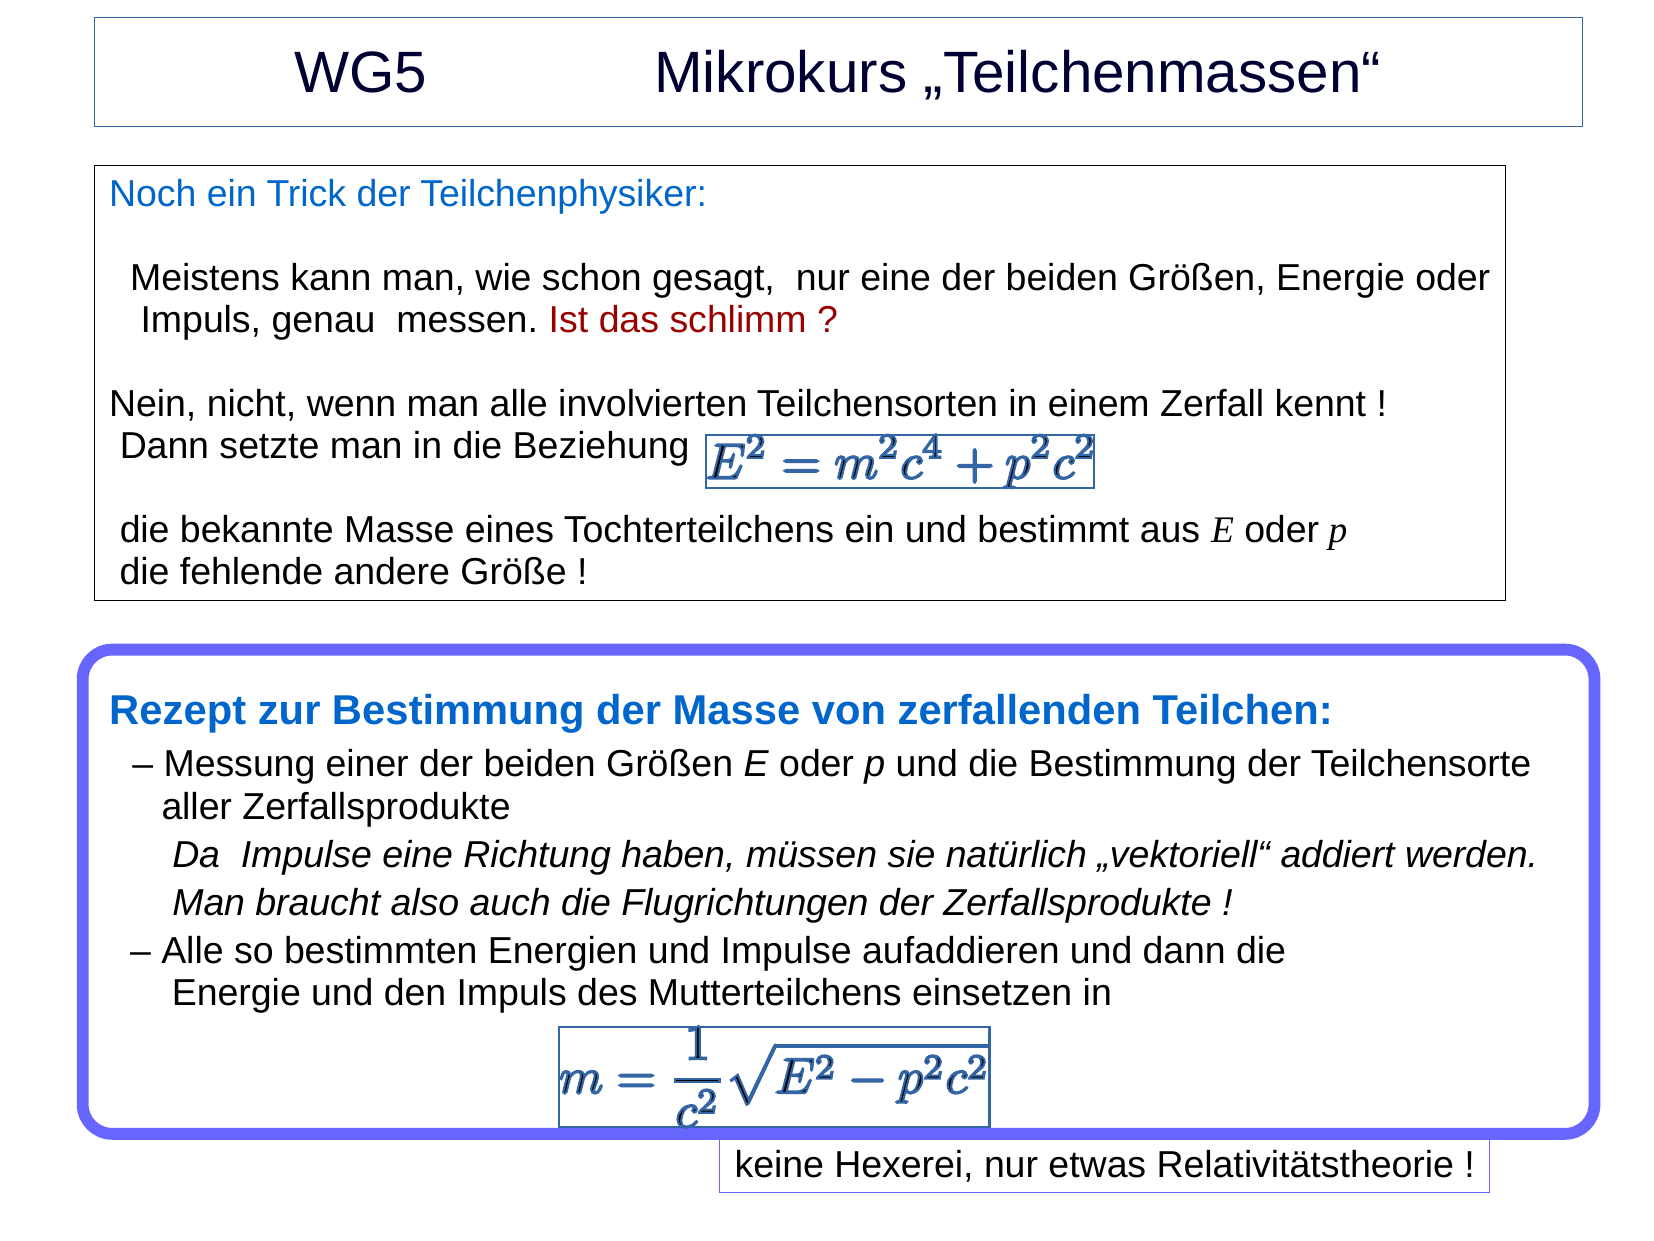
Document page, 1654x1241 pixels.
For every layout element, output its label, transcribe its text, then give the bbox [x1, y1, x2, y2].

text_box [559, 1025, 990, 1128]
text_box Noch ein Trick der Teilchenphysiker: Meistens kann man, wie schon gesagt, nur eine der beiden Größen, Energie oder Impuls, genau messen. Ist das schlimm ? Nein, nicht, wenn man alle involvierten Teilchensorten in einem Zerfall kennt ! Dann setzte man in die Beziehung die bekannte Masse eines Tochterteilchens ein und bestimmt aus E oder p die fehlende andere Größe ! [94, 165, 1505, 601]
text_box keine Hexerei, nur etwas Relativitätstheorie ! [719, 1136, 1489, 1193]
title WG5 Mikrokurs „Teilchenmassen“ [94, 17, 1583, 127]
text_box Rezept zur Bestimmung der Masse von zerfallenden Teilchen: – Messung einer der beiden Größen E oder p und die Bestimmung der Teilchensorte aller Zerfallsprodukte Da Impulse eine Richtung haben, müssen sie natürlich „vektoriell“ addiert werden. Man braucht also auch die Flugrichtungen der Zerfallsprodukte ! – Alle so bestimmten Energien und Impulse aufaddieren und dann die Energie und den Impuls des Mutterteilchens einsetzen in [94, 679, 1552, 1022]
text_box [705, 434, 1095, 489]
